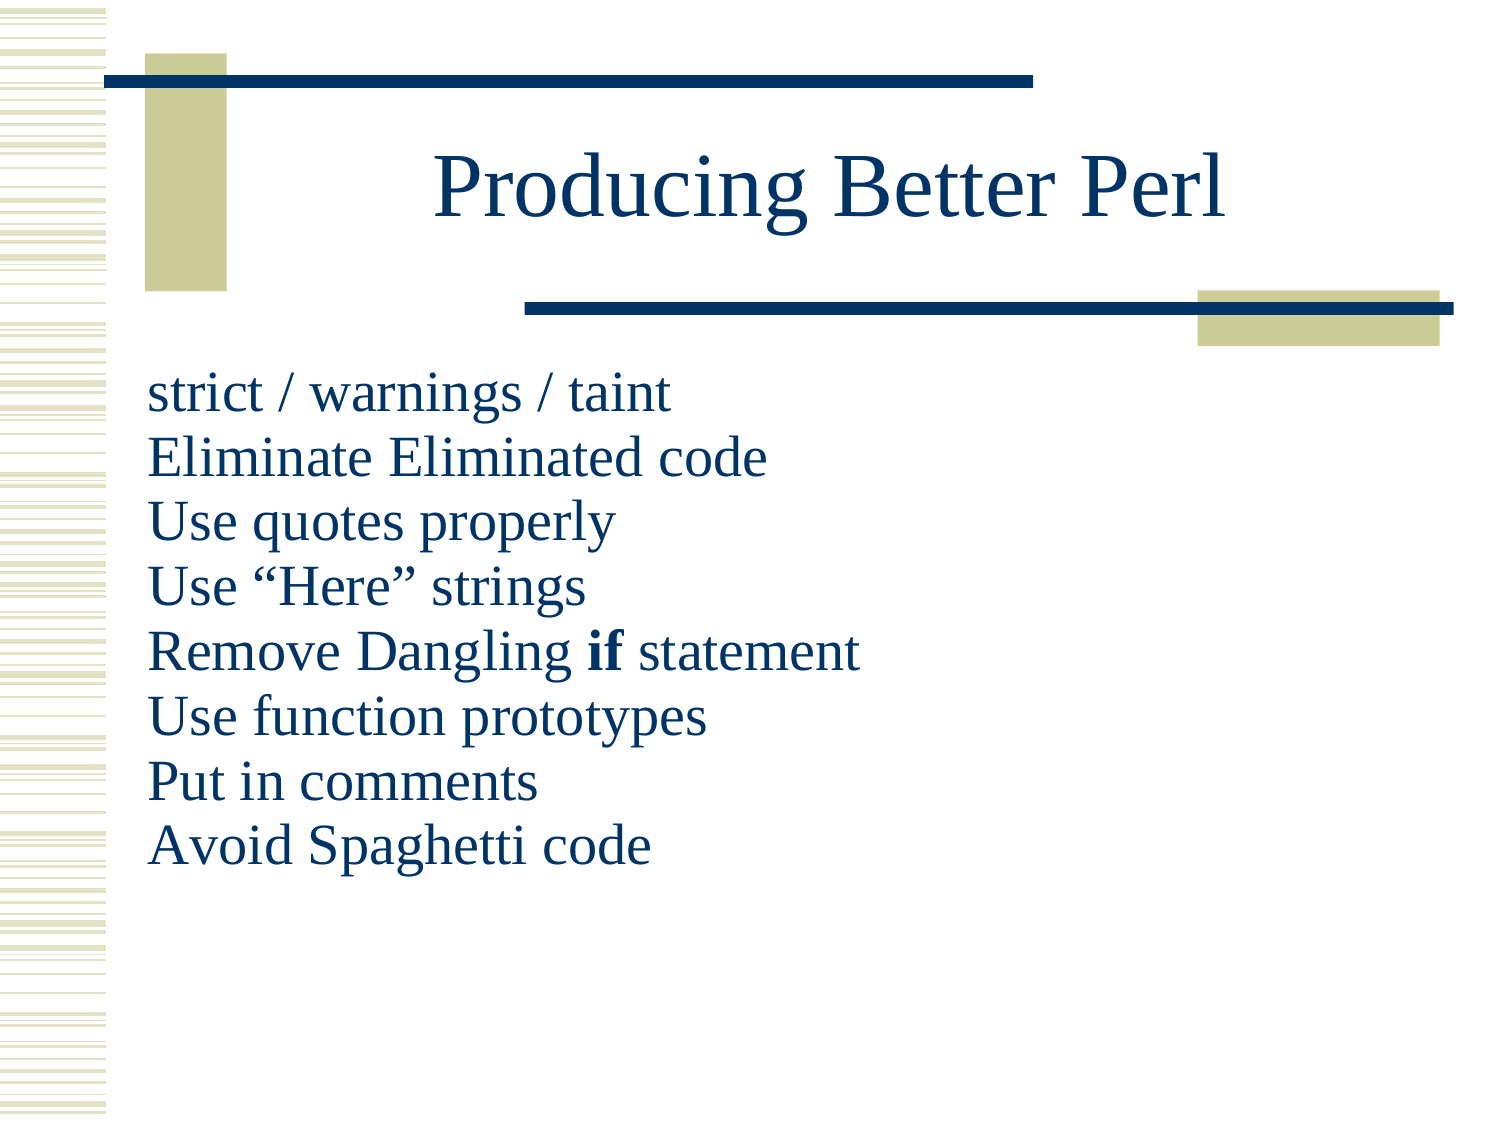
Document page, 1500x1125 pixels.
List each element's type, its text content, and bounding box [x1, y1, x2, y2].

list strict / warnings / taint Eliminate Eliminated code Use quotes properly Use “Here” strings Remove Dangling if statement Use function prototypes Put in comments Avoid Spaghetti code [132, 363, 1439, 1000]
title Producing Better Perl [225, 99, 1436, 288]
